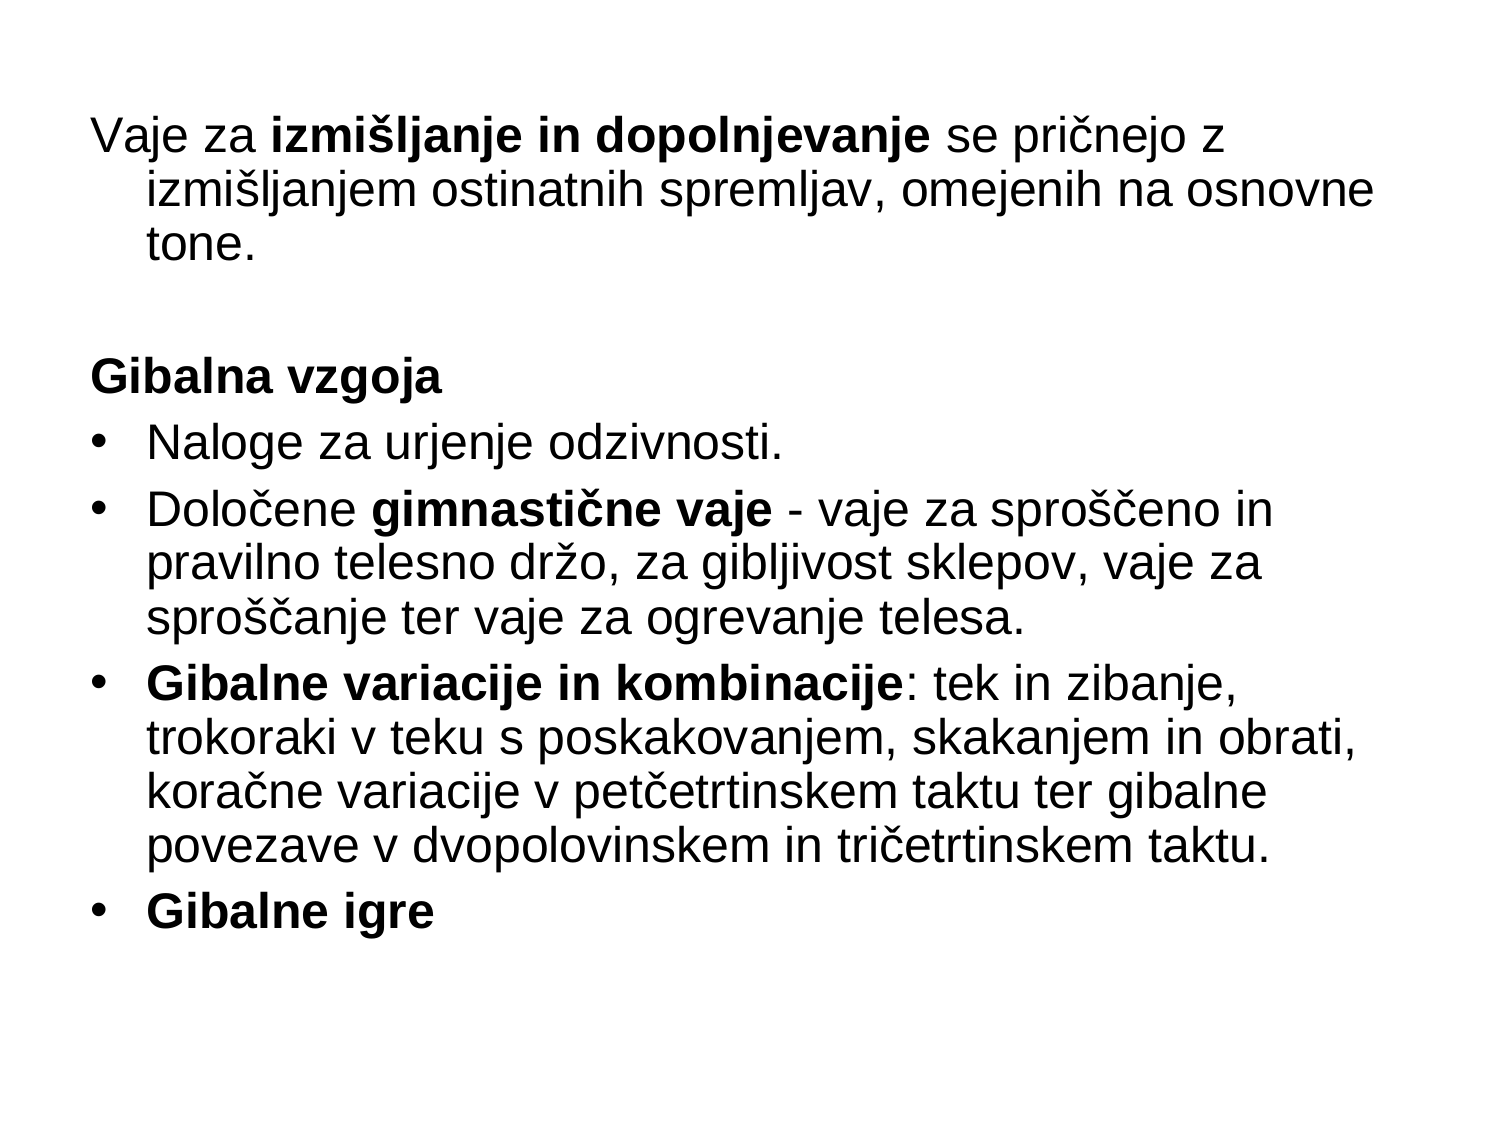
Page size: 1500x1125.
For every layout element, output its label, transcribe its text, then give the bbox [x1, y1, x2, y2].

list Vaje za izmišljanje in dopolnjevanje se pričnejo z izmišljanjem ostinatnih spremljav, omejenih na osnovne tone. Gibalna vzgoja Naloge za urjenje odzivnosti. Določene gimnastične vaje - vaje za sproščeno in pravilno telesno držo, za gibljivost sklepov, vaje za sproščanje ter vaje za ogrevanje telesa. Gibalne variacije in kombinacije: tek in zibanje, trokoraki v teku s poskakovanjem, skakanjem in obrati, koračne variacije v petčetrtinskem taktu ter gibalne povezave v dvopolovinskem in tričetrtinskem taktu. Gibalne igre [75, 101, 1426, 1005]
